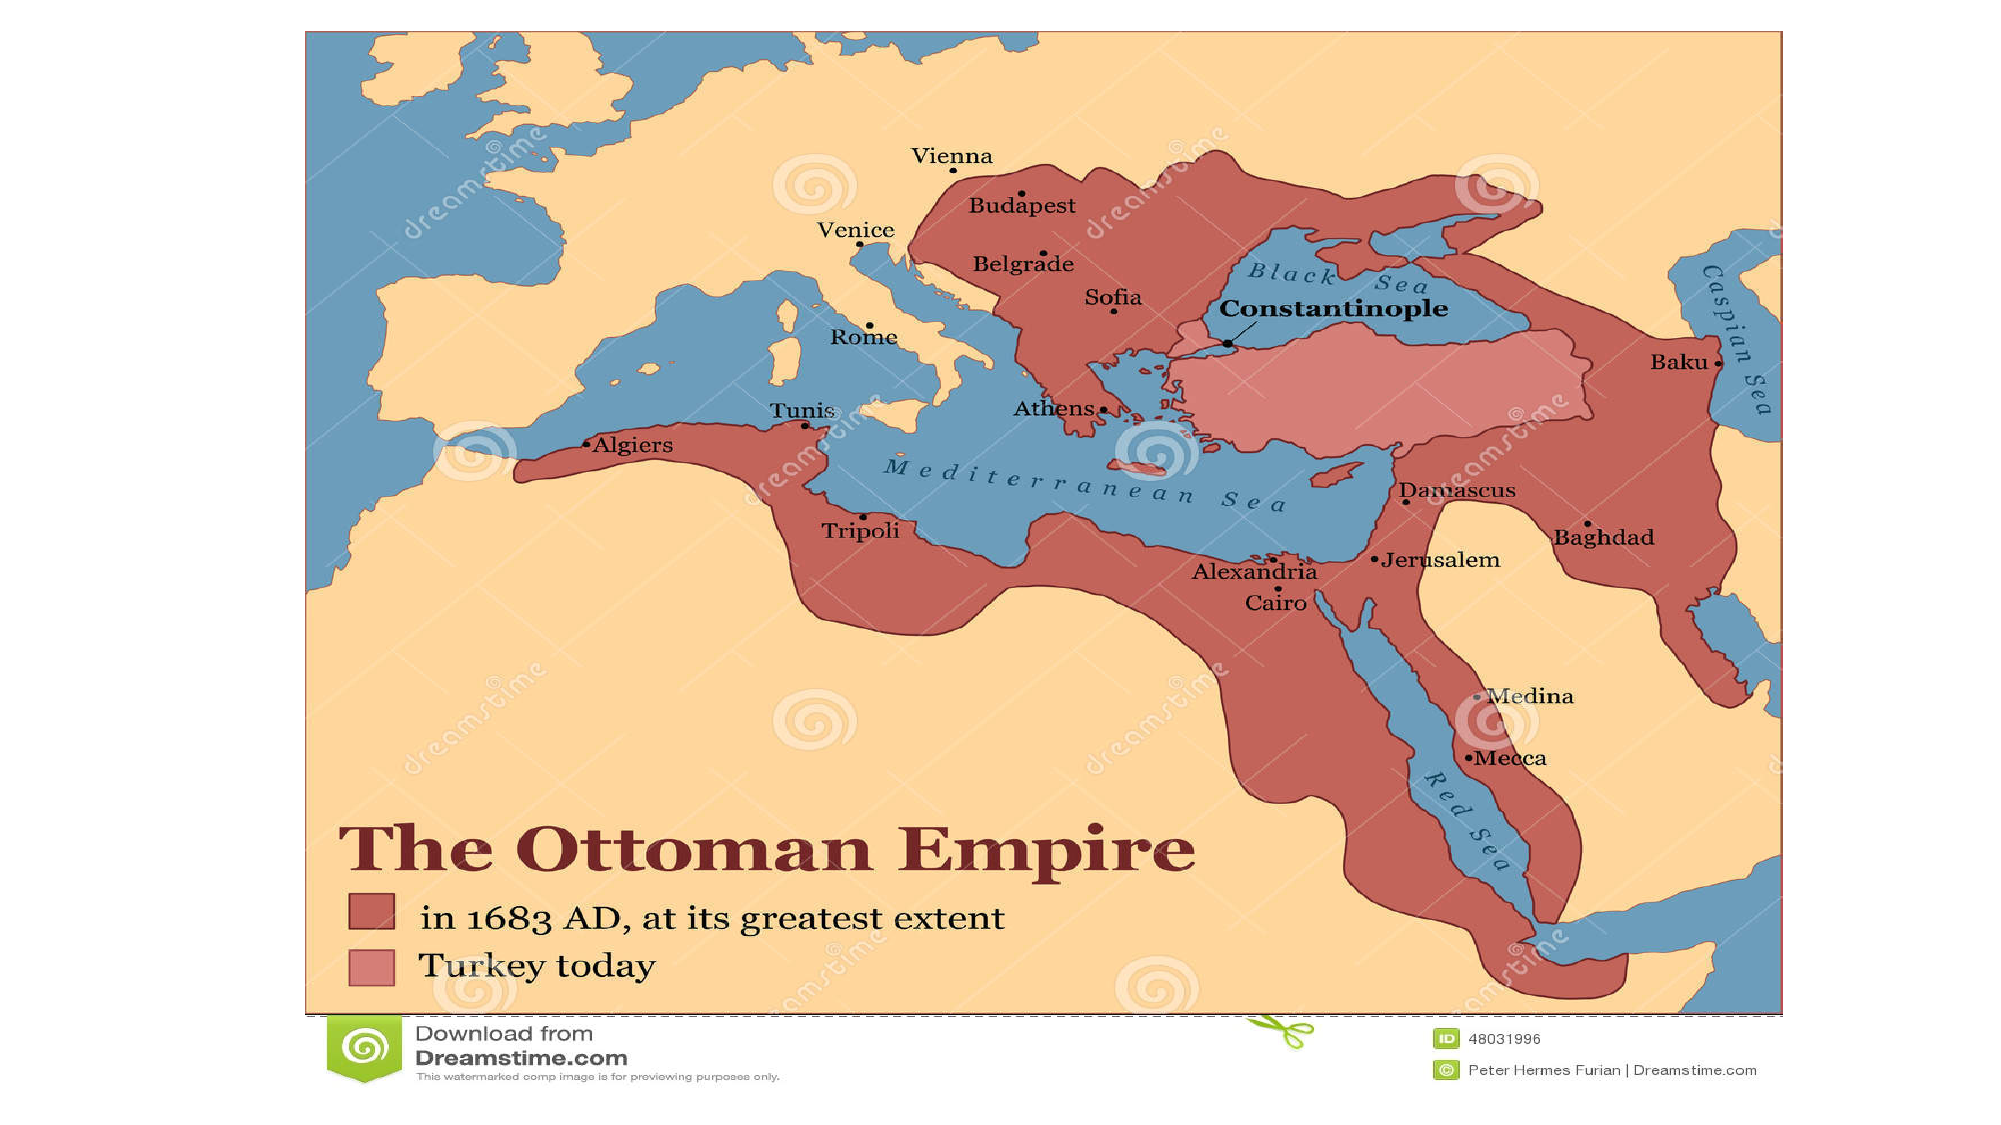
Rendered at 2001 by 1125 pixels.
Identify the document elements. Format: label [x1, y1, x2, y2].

picture [305, 31, 1783, 1094]
